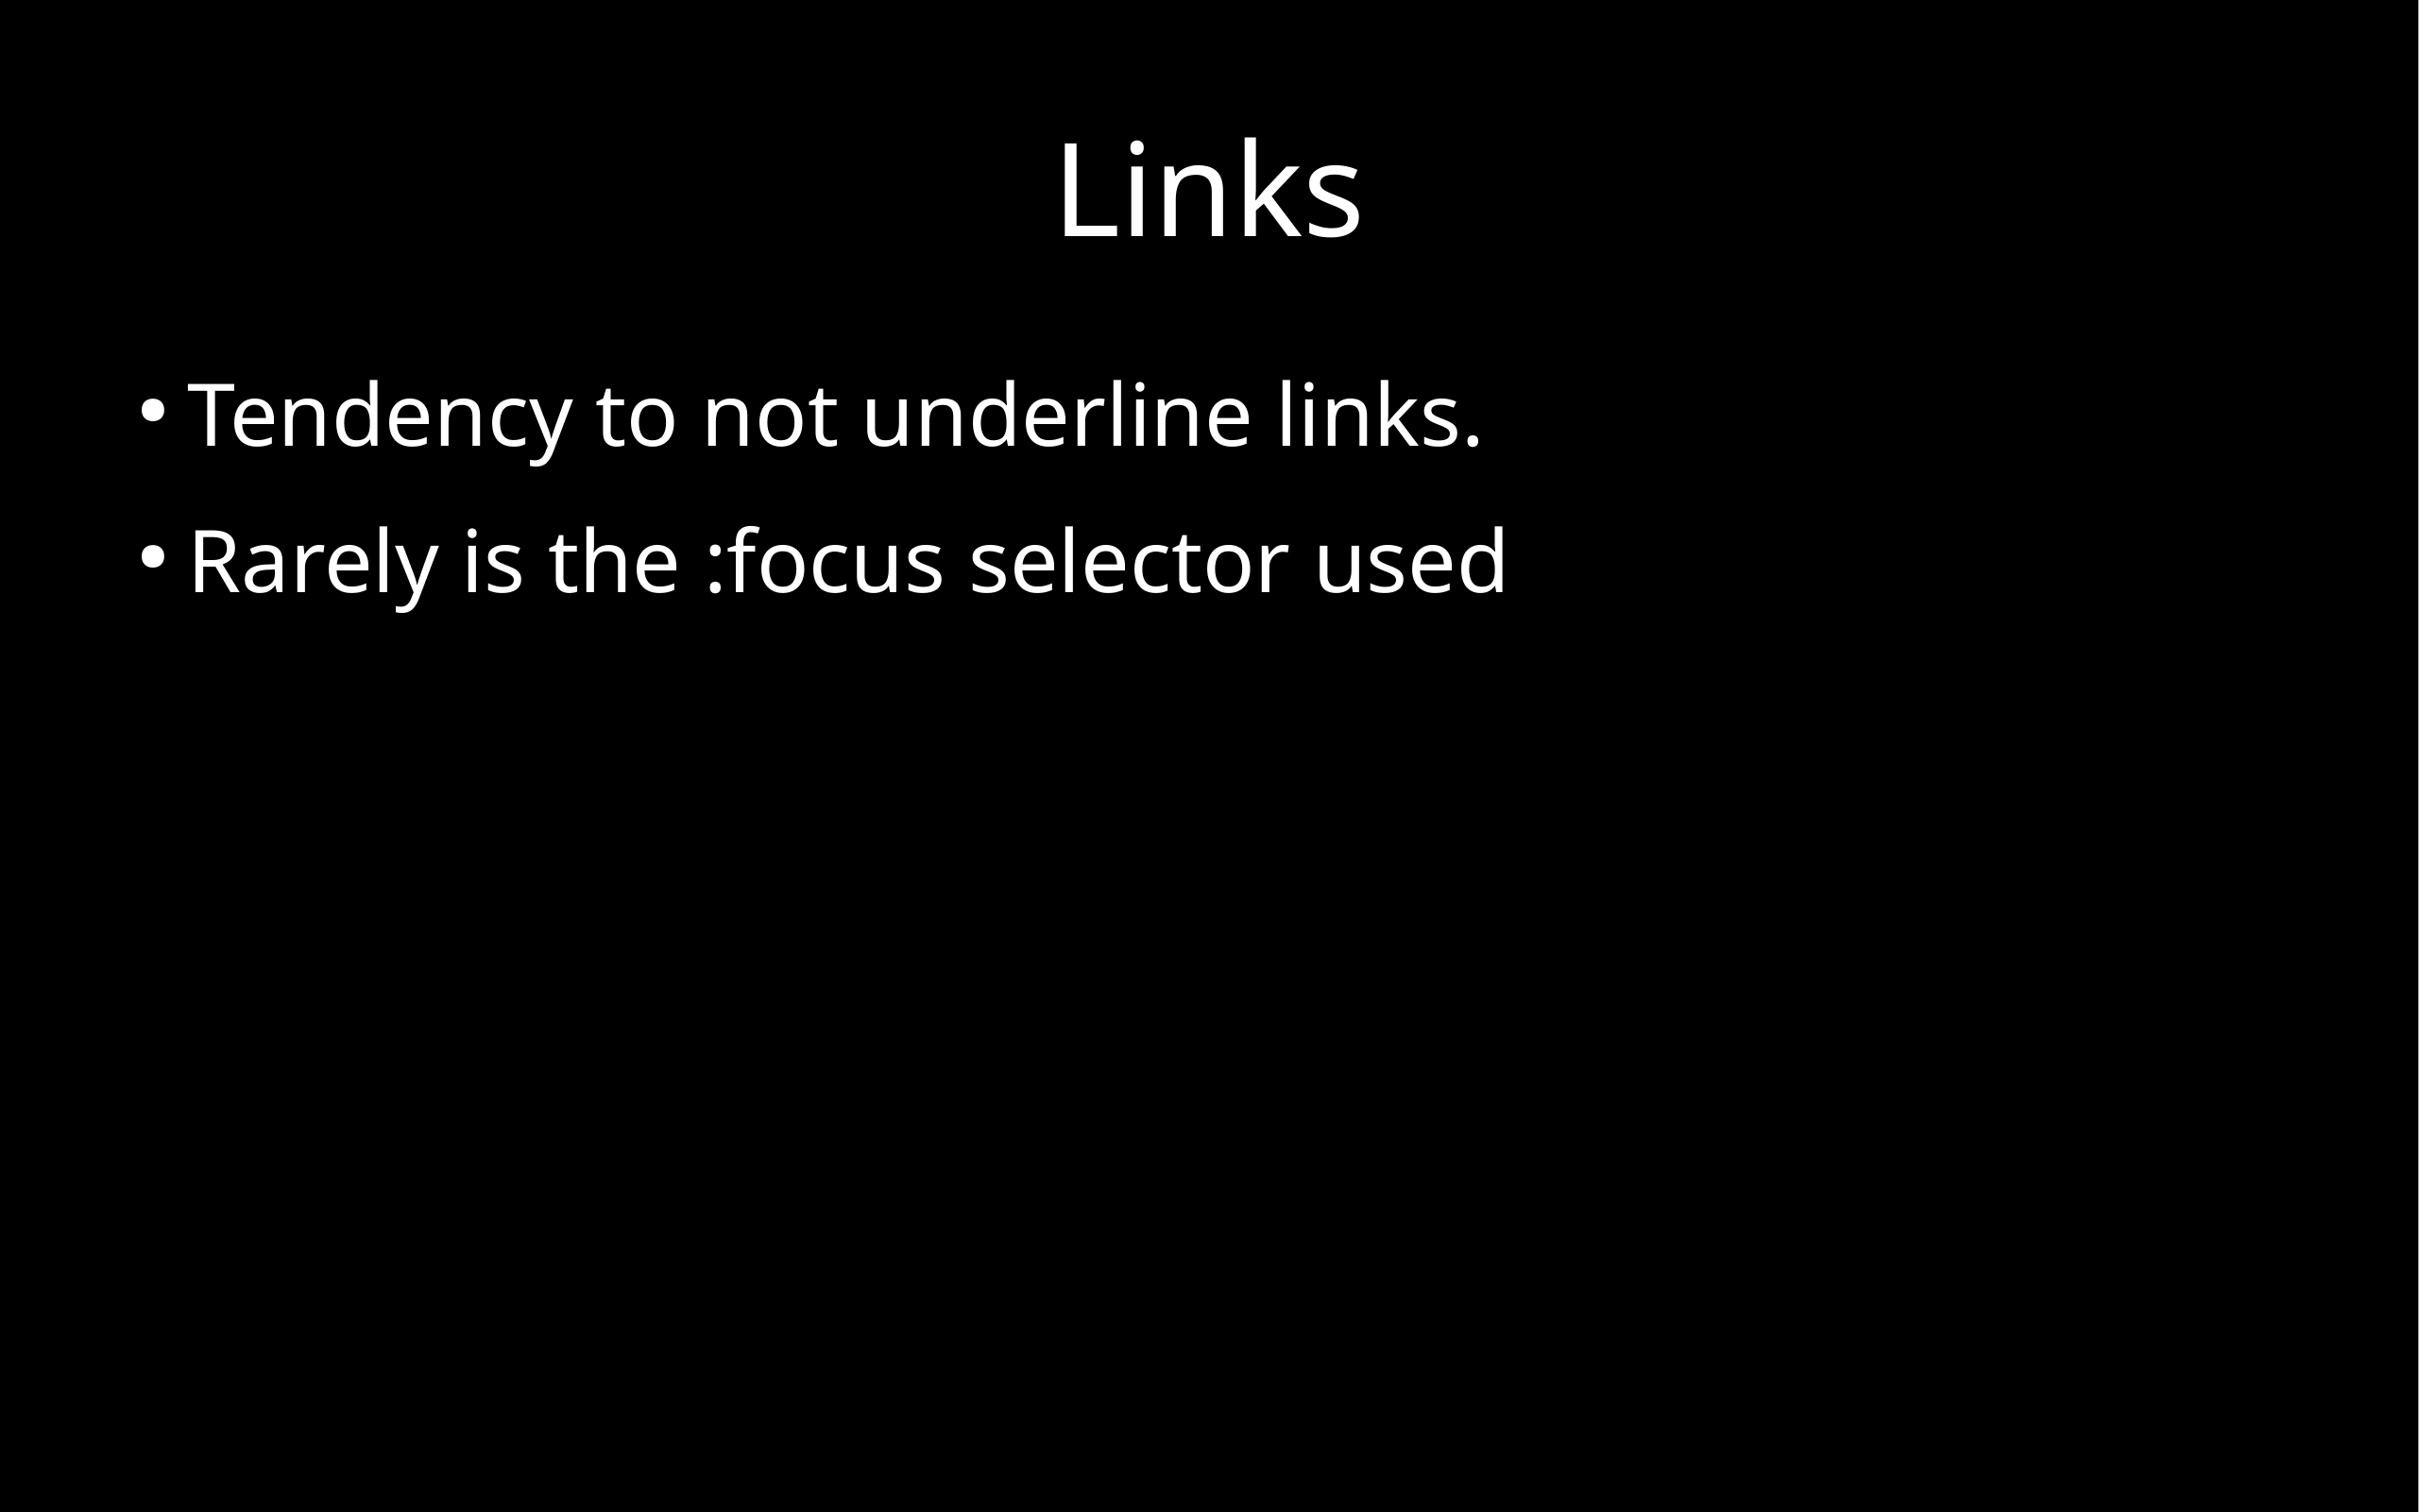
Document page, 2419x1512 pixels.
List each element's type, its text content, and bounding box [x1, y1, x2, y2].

list Tendency to not underline links. Rarely is the :focus selector used [120, 353, 2298, 1337]
title Links [120, 67, 2298, 306]
